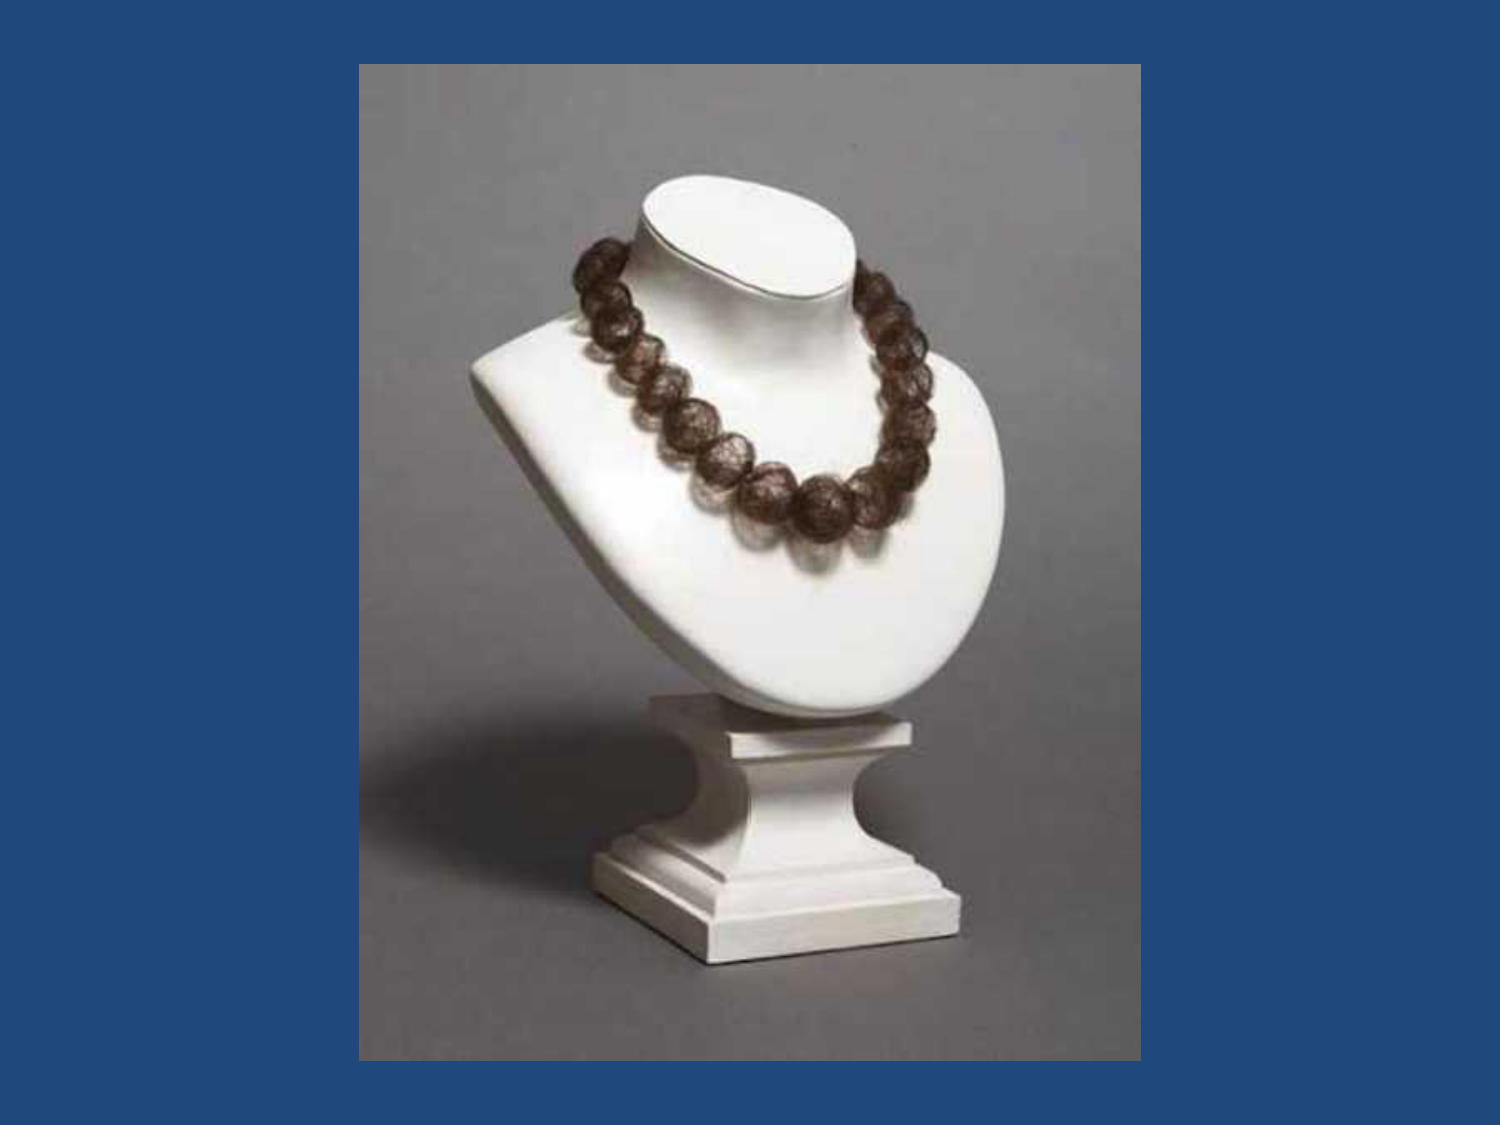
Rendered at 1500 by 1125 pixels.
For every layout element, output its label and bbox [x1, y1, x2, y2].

picture [359, 64, 1141, 1061]
